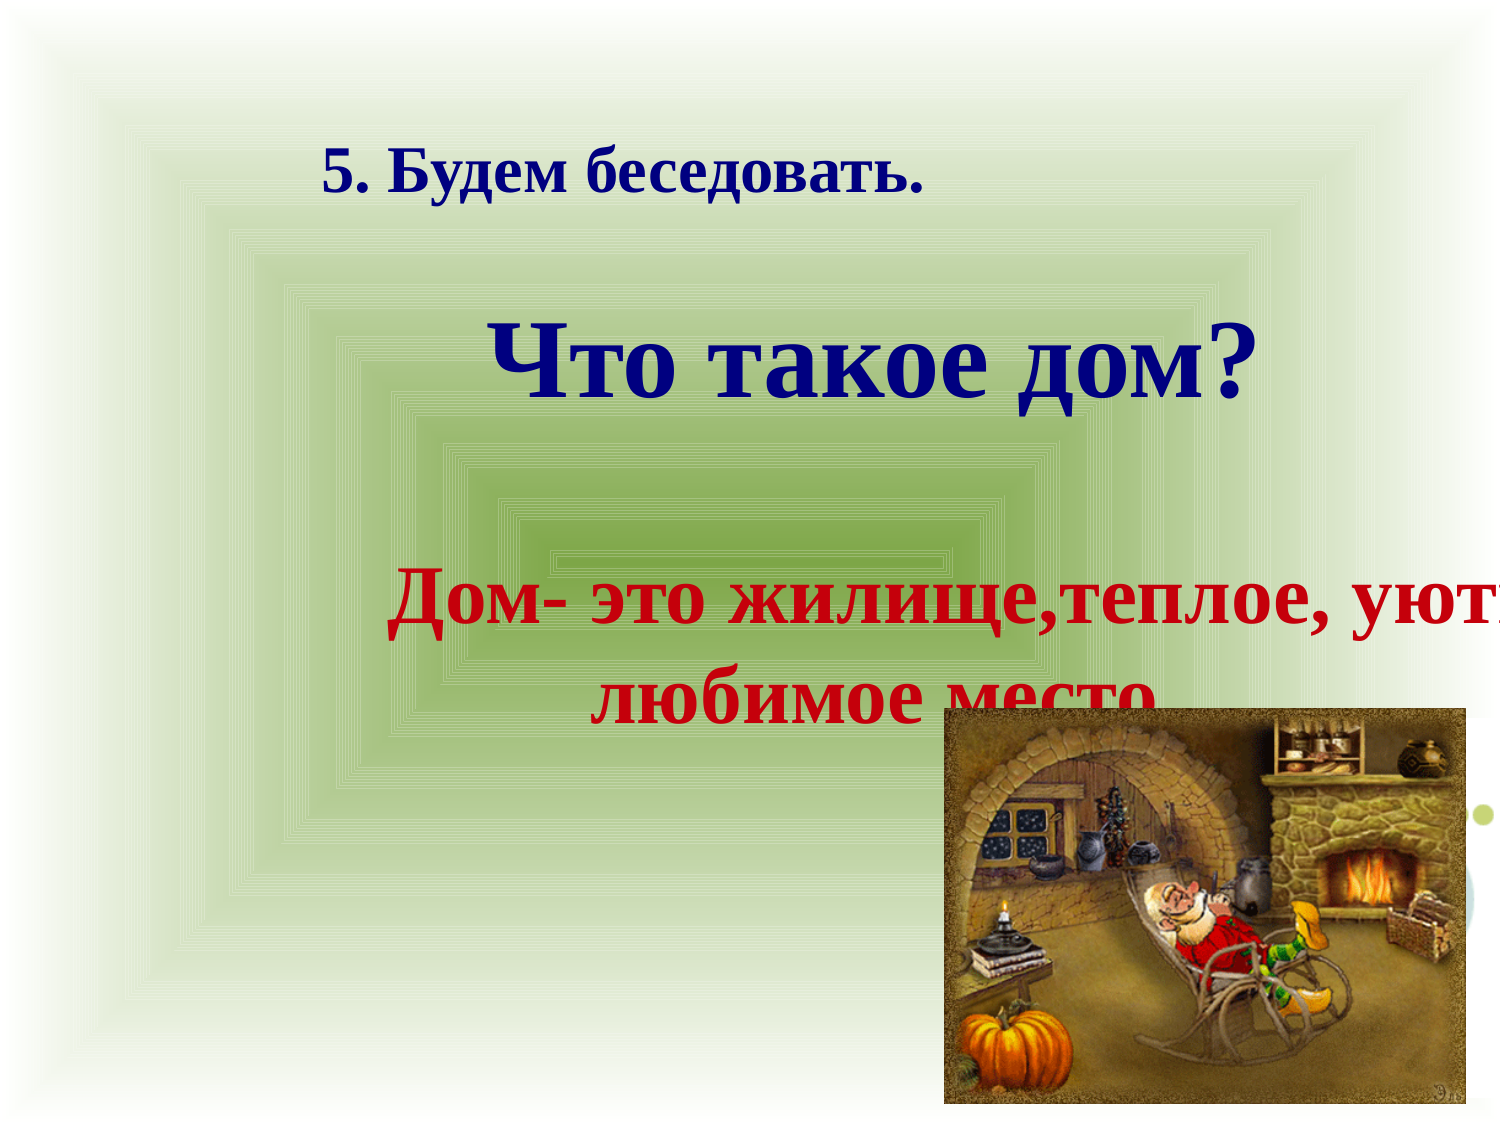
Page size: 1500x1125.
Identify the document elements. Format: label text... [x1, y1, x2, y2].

text_box 5. Будем беседовать. Что такое дом? Дом- это жилище,теплое, уютное, любимое место. [88, 118, 1152, 473]
picture [944, 708, 1466, 1104]
